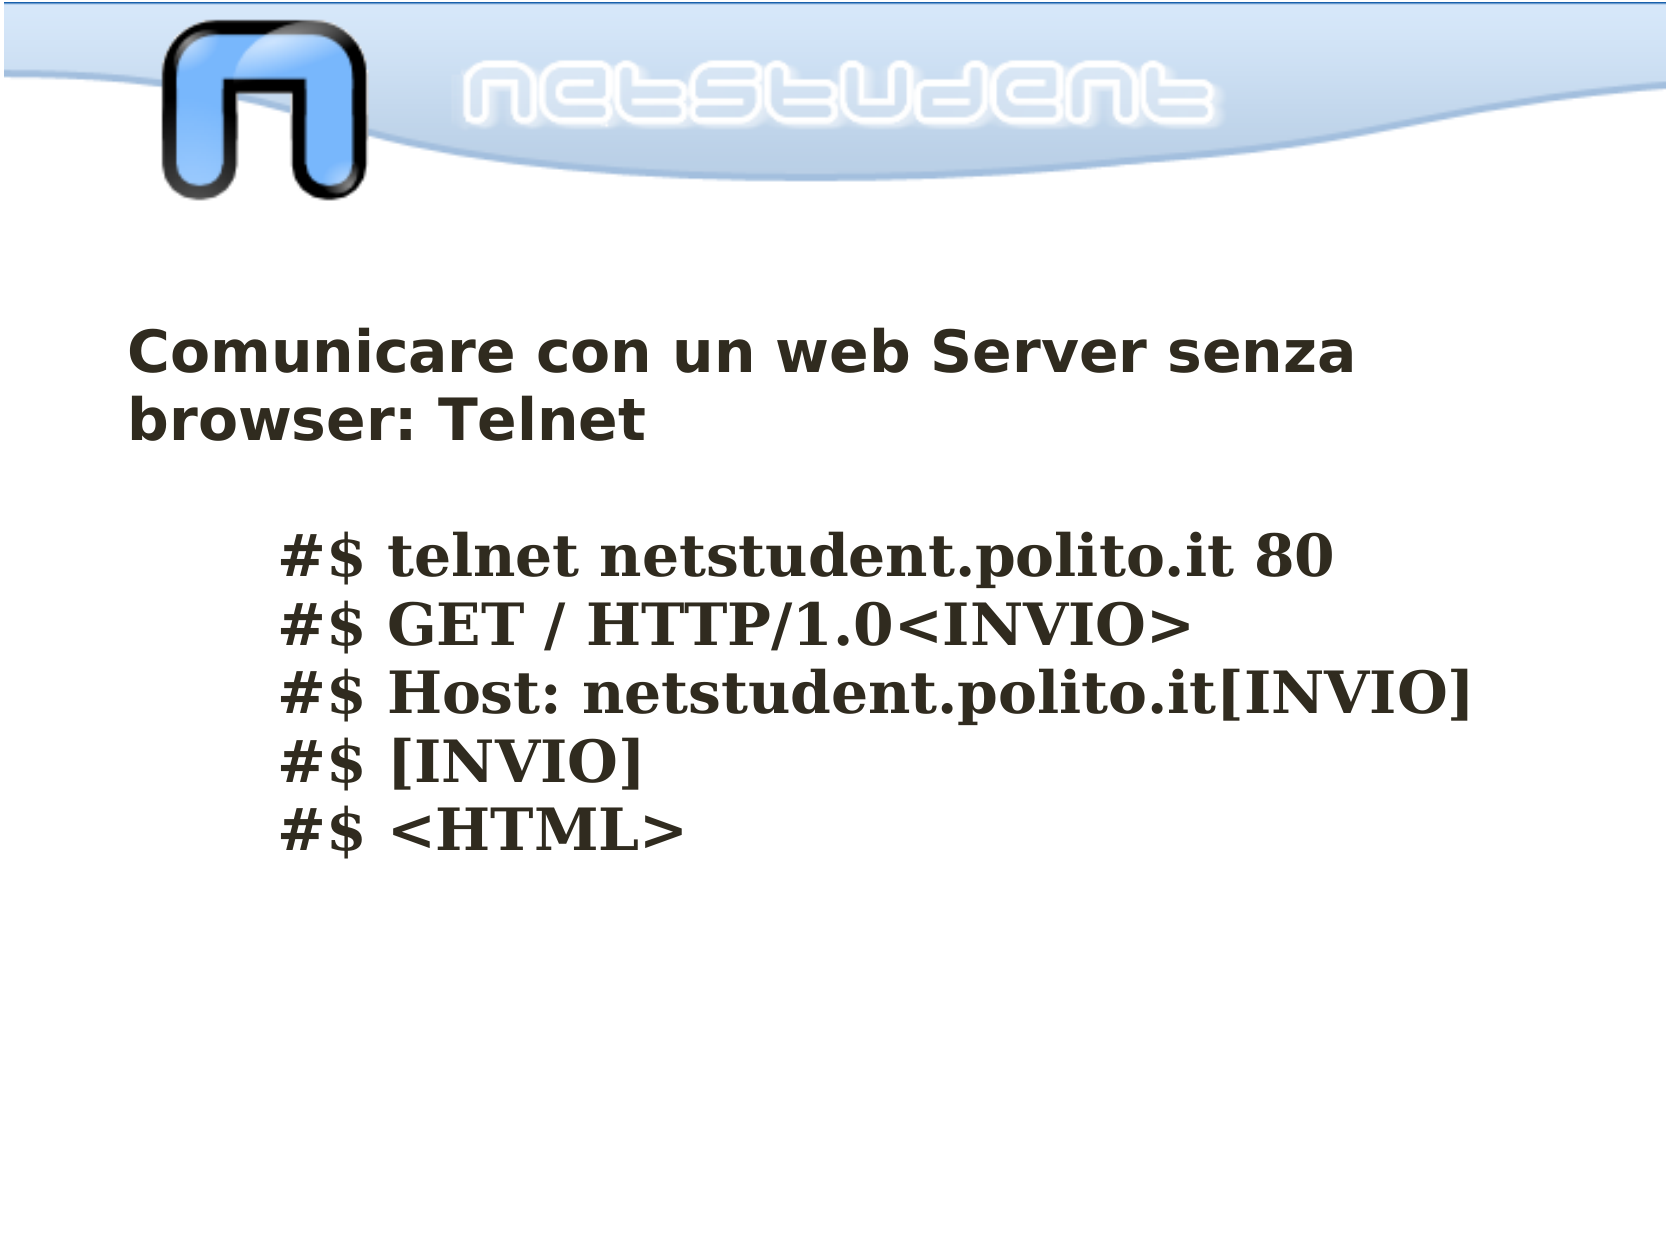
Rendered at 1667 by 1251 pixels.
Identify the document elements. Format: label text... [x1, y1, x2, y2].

text_box Comunicare con un web Server senza browser: Telnet #$ telnet netstudent.polito.it 80 #$ GET / HTTP/1.0<INVIO> #$ Host: netstudent.polito.it[INVIO] #$ [INVIO] #$ <HTML> [112, 311, 1557, 1175]
picture [0, 0, 1667, 1251]
